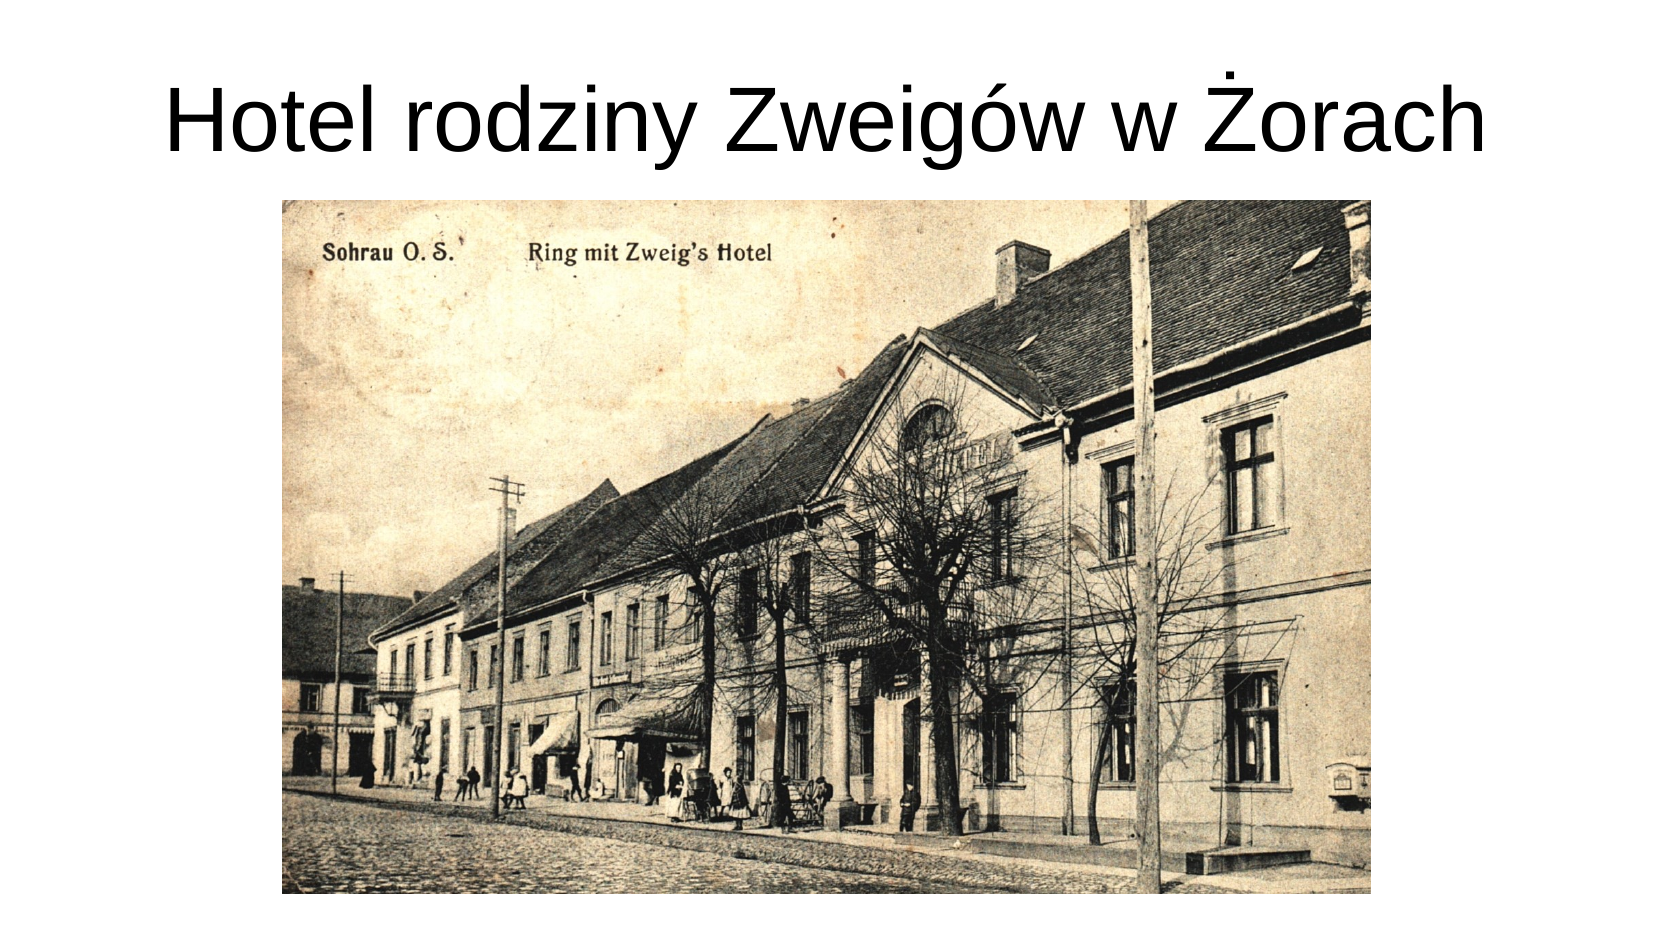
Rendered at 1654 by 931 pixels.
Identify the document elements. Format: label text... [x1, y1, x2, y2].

title Hotel rodziny Zweigów w Żorach [82, 59, 1571, 171]
picture [282, 200, 1371, 894]
